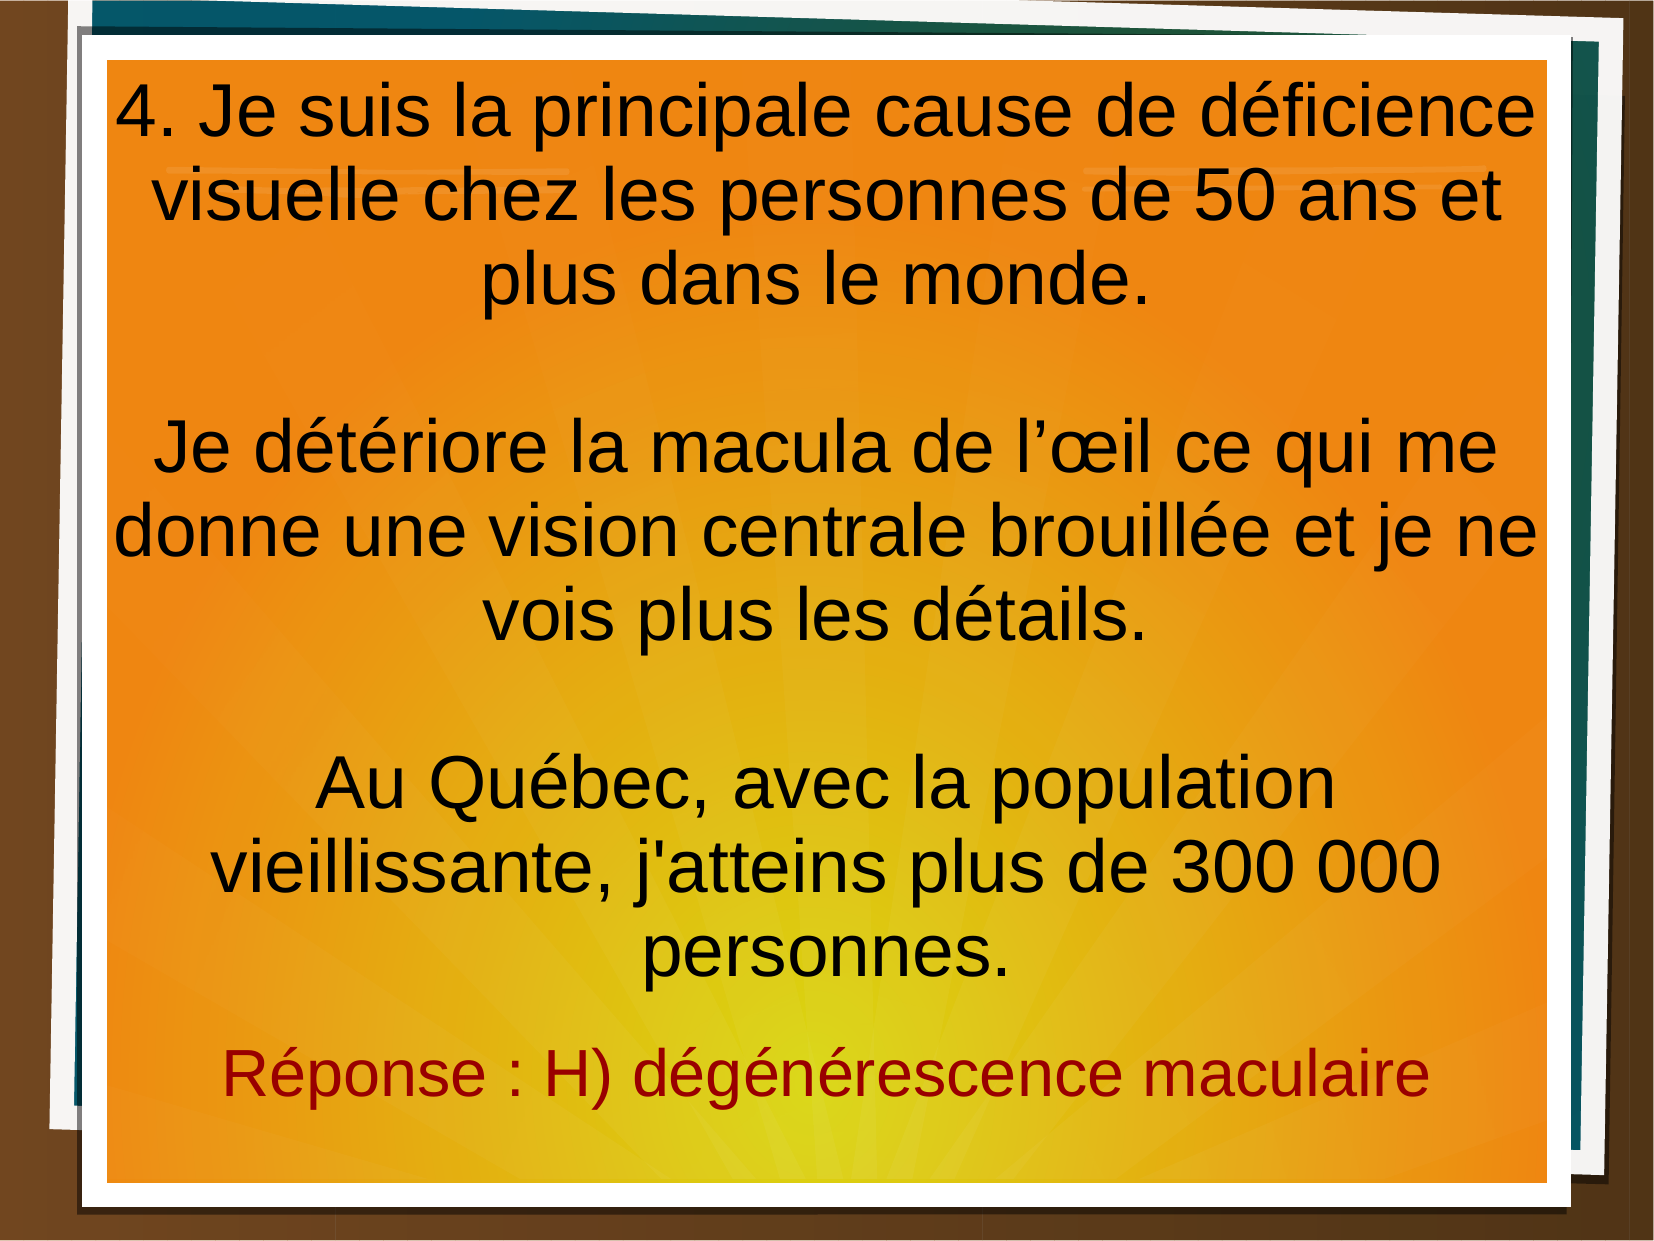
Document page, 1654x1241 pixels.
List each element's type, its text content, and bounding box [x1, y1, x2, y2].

title 4. Je suis la principale cause de déficience visuelle chez les personnes de 50 ans et plus dans le monde. Je détériore la macula de l’œil ce qui me donne une vision centrale brouillée et je ne vois plus les détails. Au Québec, avec la population vieillissante, j'atteins plus de 300 000 personnes. [106, 68, 1548, 993]
text_box Réponse : H) dégénérescence maculaire [212, 1035, 1441, 1111]
